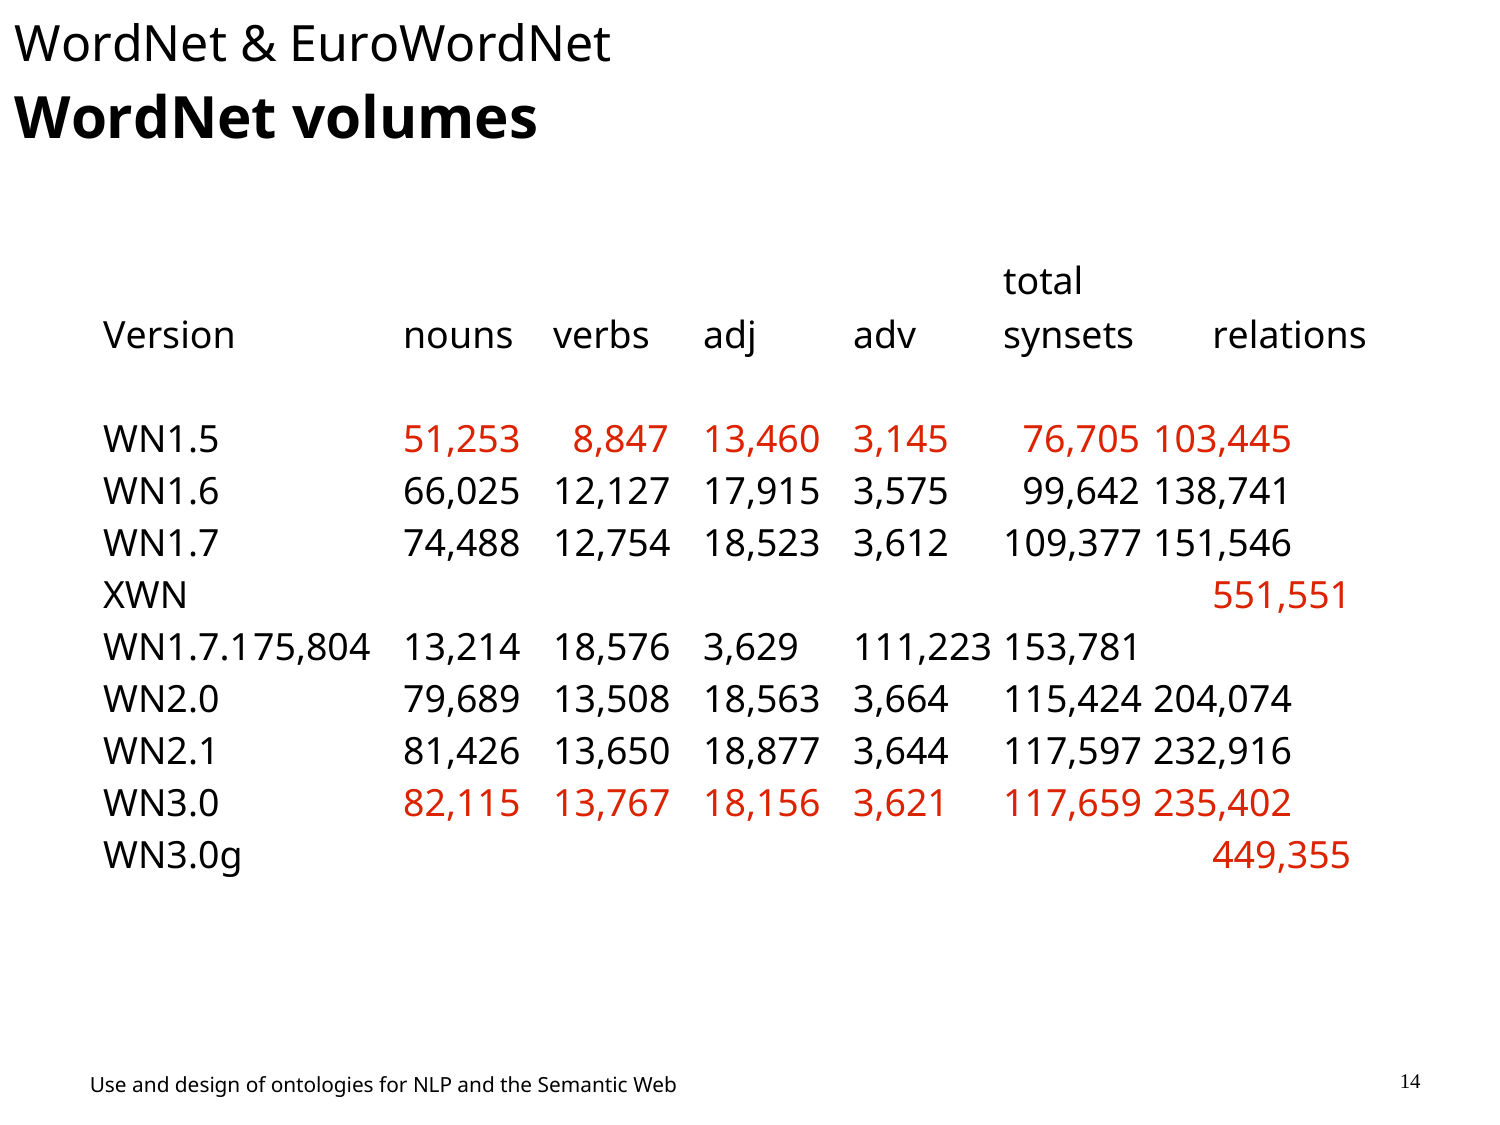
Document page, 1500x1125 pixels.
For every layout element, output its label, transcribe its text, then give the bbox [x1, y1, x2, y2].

text_box total Version nouns verbs adj adv synsets relations WN1.5 51,253 8,847 13,460 3,145 76,705 103,445 WN1.6 66,025 12,127 17,915 3,575 99,642 138,741 WN1.7 74,488 12,754 18,523 3,612 109,377 151,546 XWN 551,551 WN1.7.1 75,804 13,214 18,576 3,629 111,223 153,781 WN2.0 79,689 13,508 18,563 3,664 115,424 204,074 WN2.1 81,426 13,650 18,877 3,644 117,597 232,916 WN3.0 82,115 13,767 18,156 3,621 117,659 235,402 WN3.0g 449,355 [88, 241, 1398, 888]
text_box WordNet & EuroWordNet WordNet volumes [0, 0, 1276, 188]
